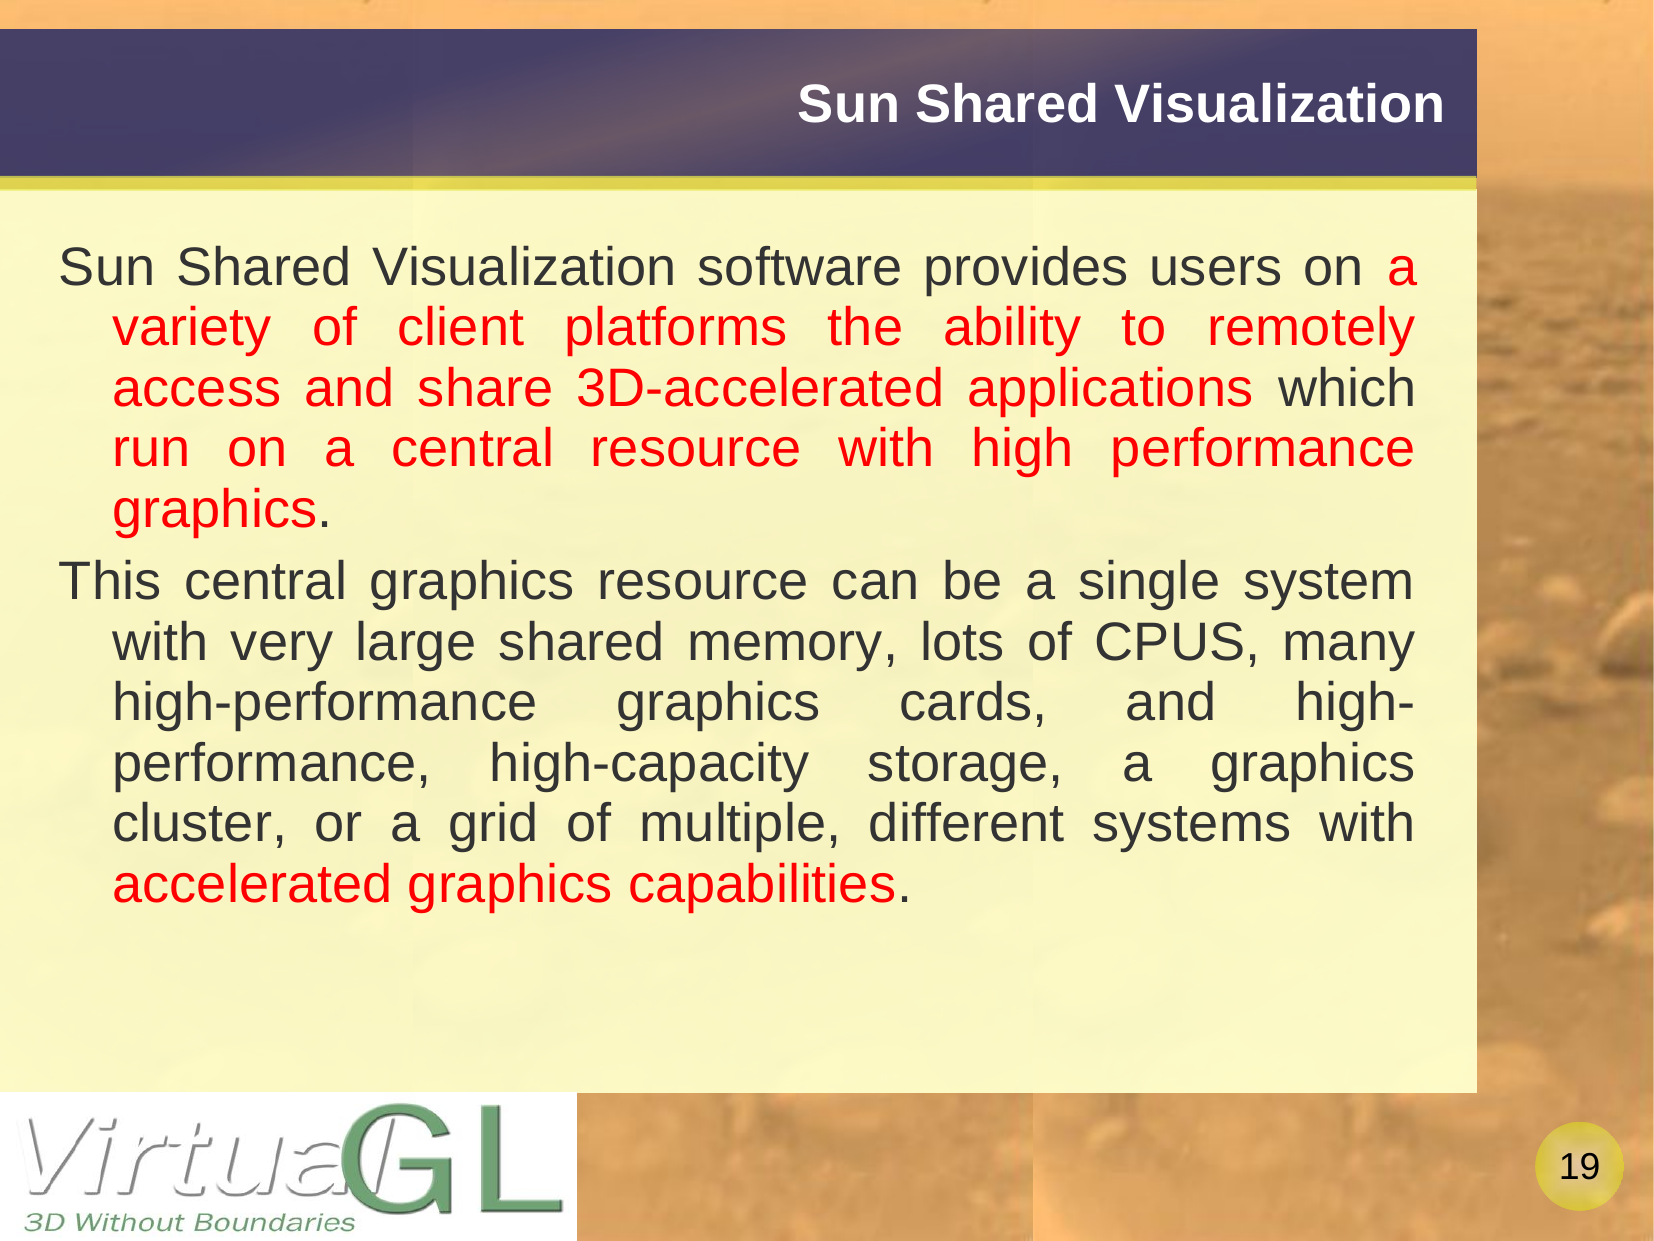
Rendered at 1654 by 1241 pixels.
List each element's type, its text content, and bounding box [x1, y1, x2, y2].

list Sun Shared Visualization software provides users on a variety of client platforms the ability to remotely access and share 3D-accelerated applications which run on a central resource with high performance graphics. This central graphics resource can be a single system with very large shared memory, lots of CPUS, many high-performance graphics cards, and high-performance, high-capacity storage, a graphics cluster, or a grid of multiple, different systems with accelerated graphics capabilities. [59, 236, 1418, 1182]
title Sun Shared Visualization [29, 59, 1447, 148]
picture [0, 0, 1654, 1241]
